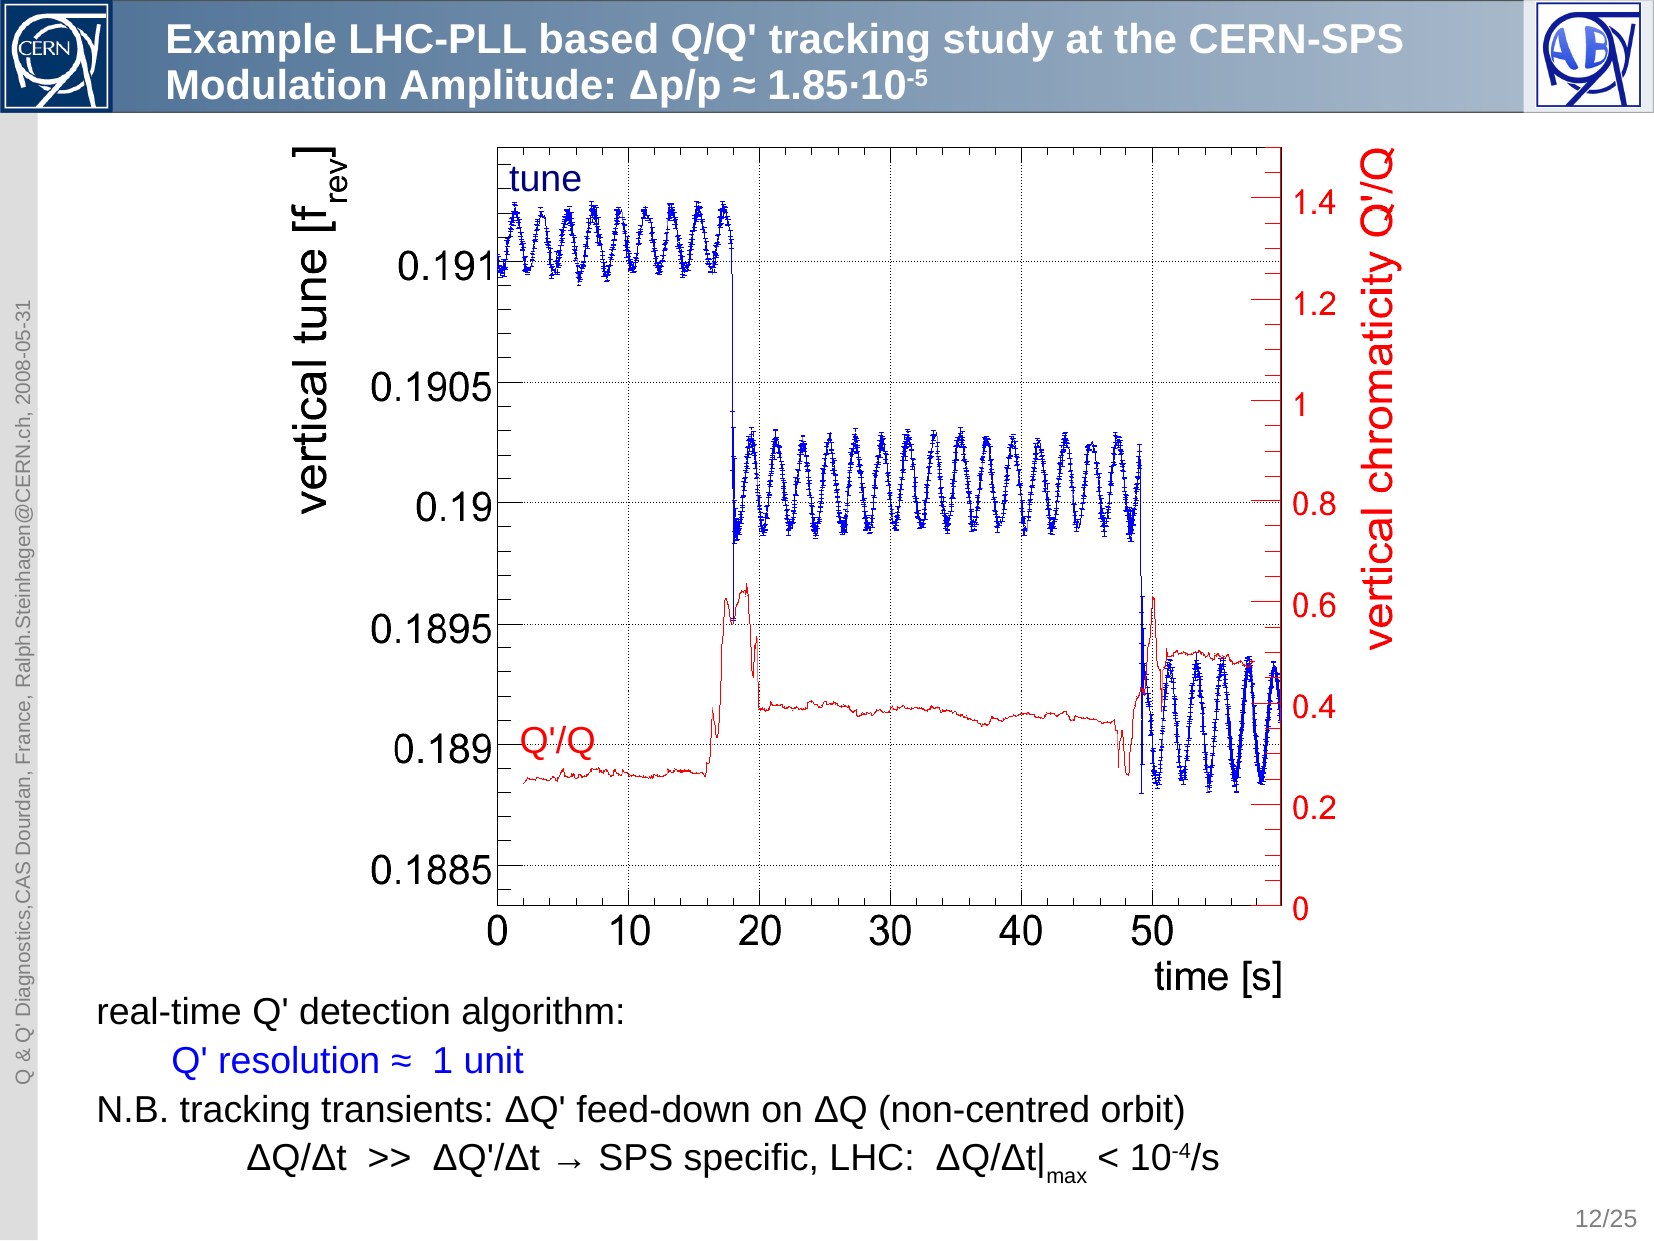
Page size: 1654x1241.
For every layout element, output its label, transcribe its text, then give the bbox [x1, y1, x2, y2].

title Example LHC-PLL based Q/Q' tracking study at the CERN-SPS Modulation Amplitude: Δp/p ≈ 1.85∙10-5 [165, 0, 1426, 125]
list real-time Q' detection algorithm: Q' resolution ≈ 1 unit N.B. tracking transients: ΔQ' feed-down on ΔQ (non-centred orbit) ΔQ/Δt >> ΔQ'/Δt → SPS specific, LHC: ΔQ/Δt|max < 10-4/s [96, 989, 1585, 1190]
text_box Q'/Q [504, 711, 629, 775]
picture [1535, 1, 1642, 108]
picture [0, 0, 113, 113]
text_box tune [494, 149, 629, 213]
picture [263, 130, 1433, 989]
